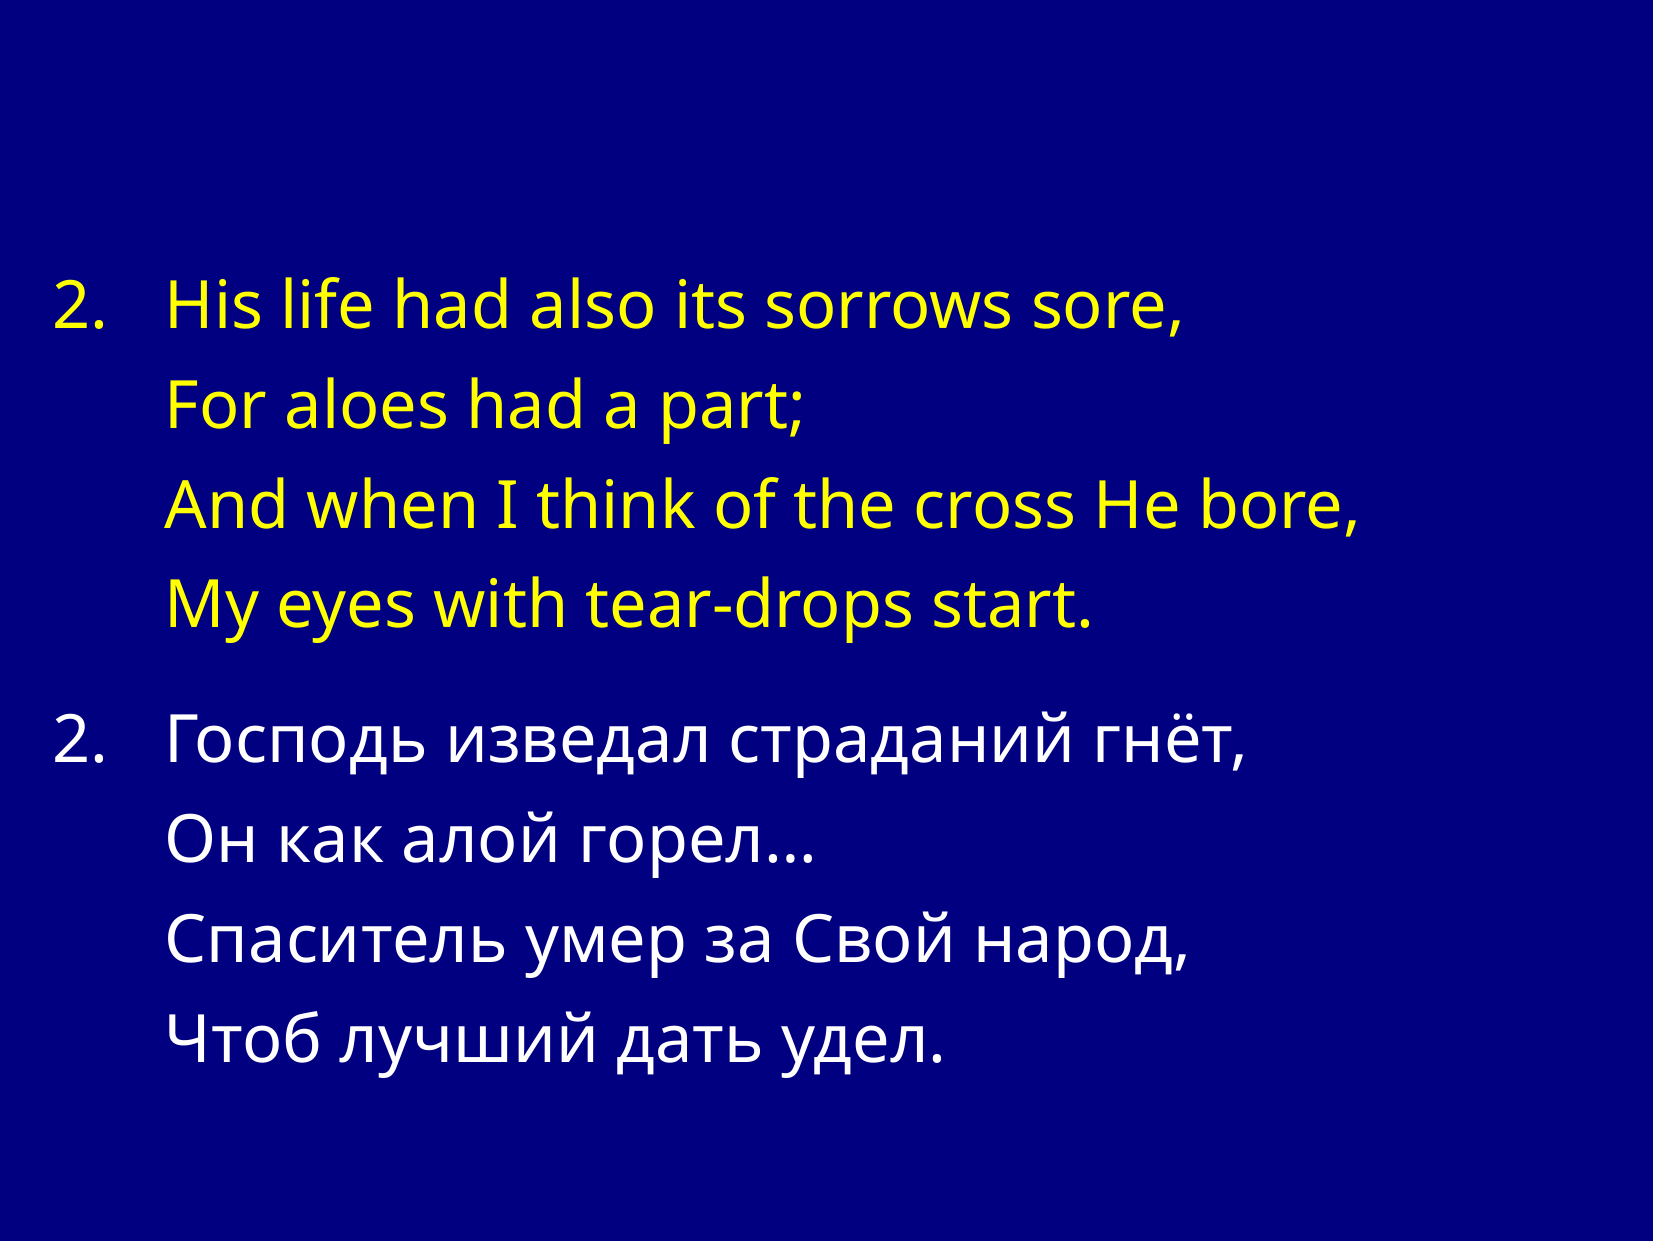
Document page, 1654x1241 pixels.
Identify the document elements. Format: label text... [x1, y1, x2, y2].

text_box 2. Господь изведал страданий гнёт, Он как алой горел… Спаситель умер за Свой народ, Чтоб лучший дать удел. [37, 675, 1651, 1163]
text_box 2. His life had also its sorrows sore, For aloes had a part; And when I think of the cross He bore, My eyes with tear-drops start. [37, 150, 1651, 638]
